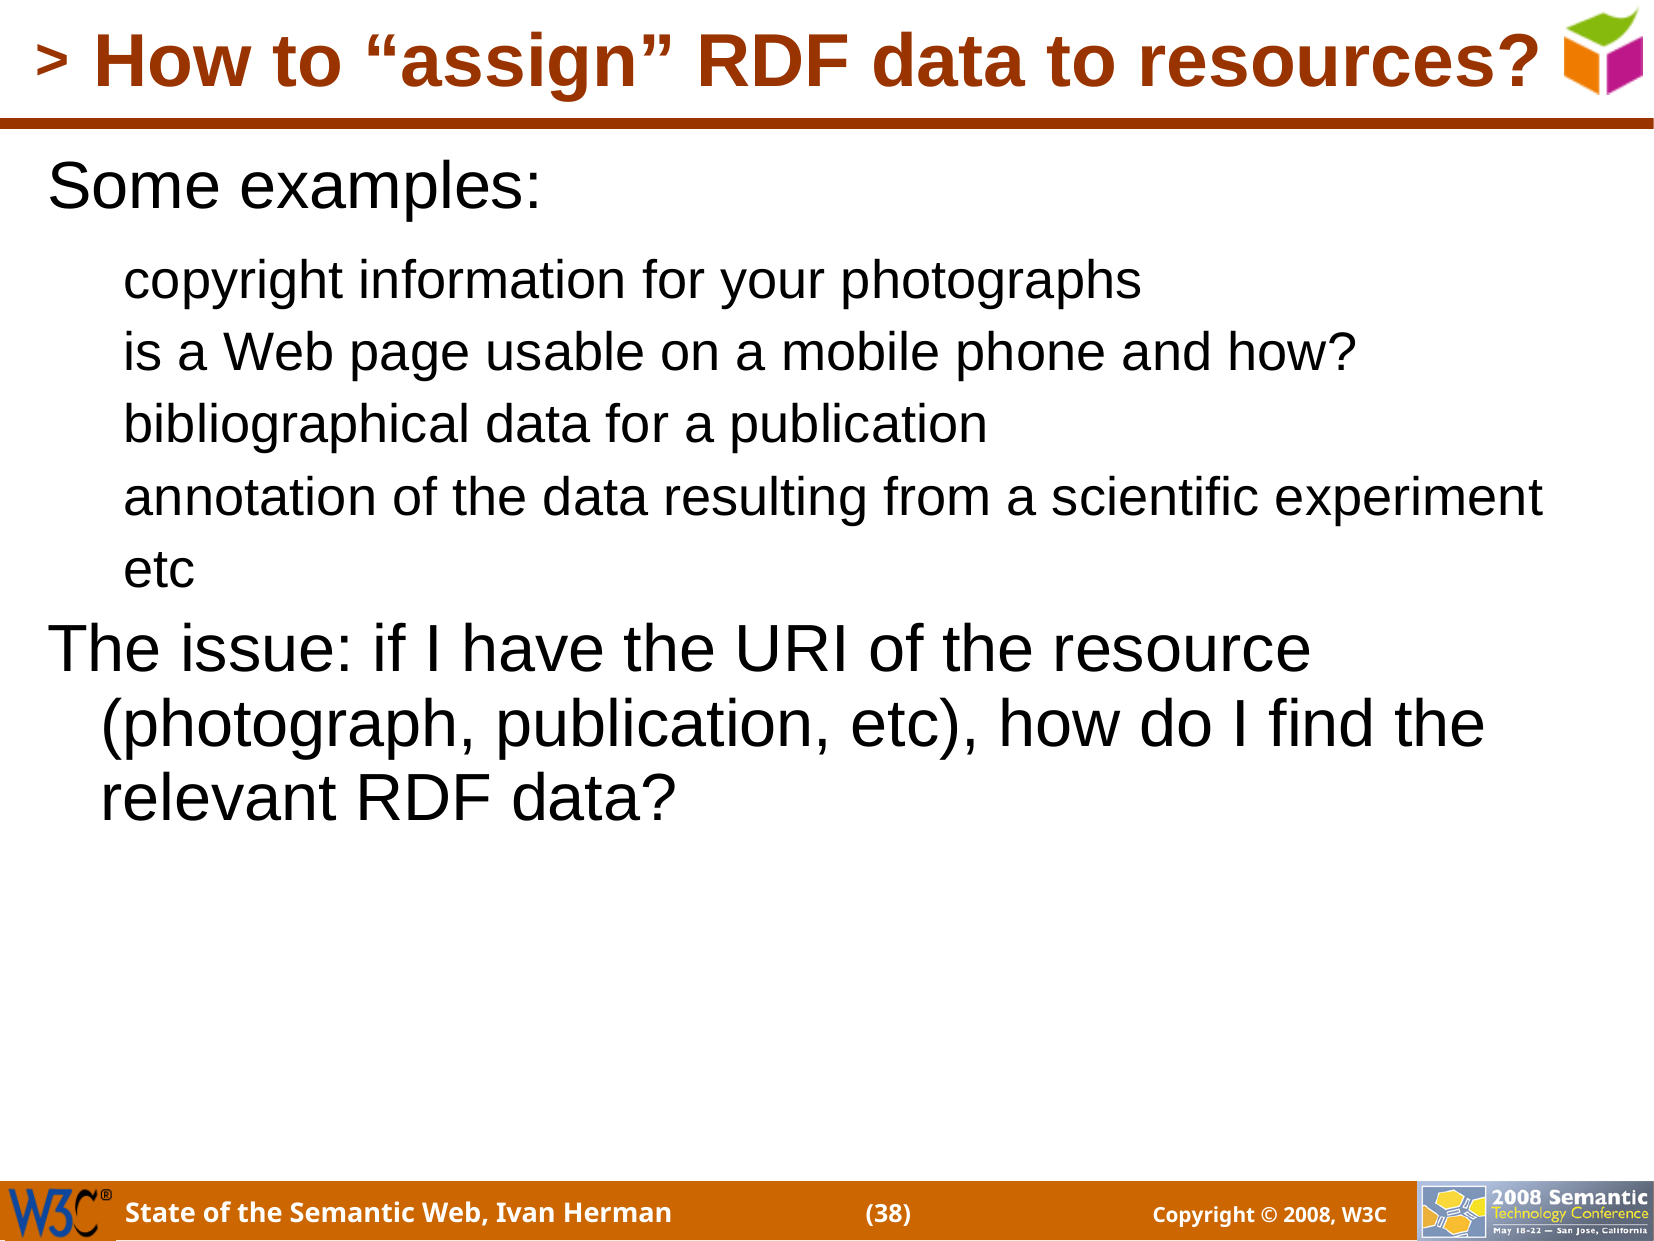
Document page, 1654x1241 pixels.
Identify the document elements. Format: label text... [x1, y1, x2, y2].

picture [1595, 5, 1643, 95]
picture [5, 1186, 116, 1241]
list Some examples: copyright information for your photographs is a Web page usable on a mobile phone and how? bibliographical data for a publication annotation of the data resulting from a scientific experiment etc The issue: if I have the URI of the resource (photograph, publication, etc), how do I find the relevant RDF data? [29, 147, 1624, 1134]
title How to “assign” RDF data to resources? [93, 0, 1595, 119]
picture [1417, 1181, 1654, 1241]
